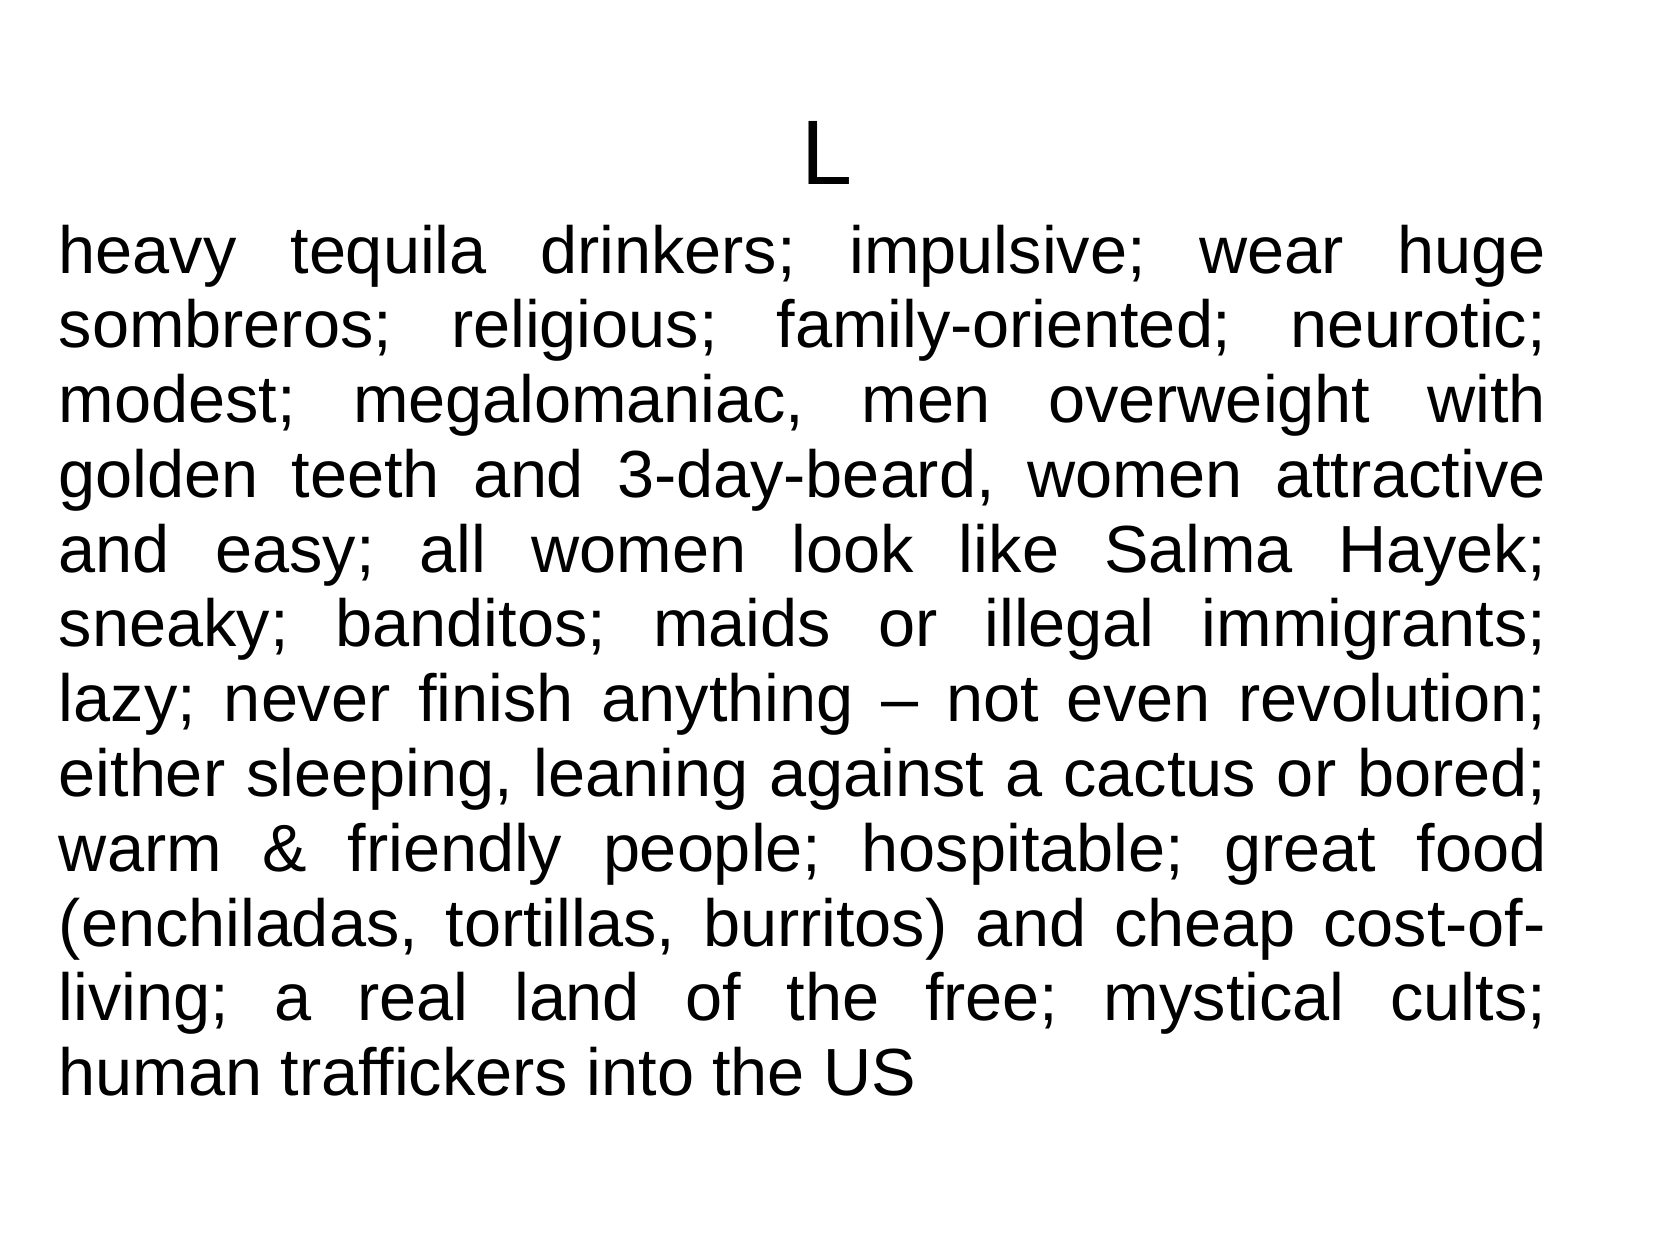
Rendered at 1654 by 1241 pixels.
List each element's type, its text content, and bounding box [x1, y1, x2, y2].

title L [82, 49, 1571, 257]
list heavy tequila drinkers; impulsive; wear huge sombreros; religious; family-oriented; neurotic; modest; megalomaniac, men overweight with golden teeth and 3-day-beard, women attractive and easy; all women look like Salma Hayek; sneaky; banditos; maids or illegal immigrants; lazy; never finish anything – not even revolution; either sleeping, leaning against a cactus or bored; warm & friendly people; hospitable; great food (enchiladas, tortillas, burritos) and cheap cost-of-living; a real land of the free; mystical cults; human traffickers into the US [59, 212, 1548, 1110]
